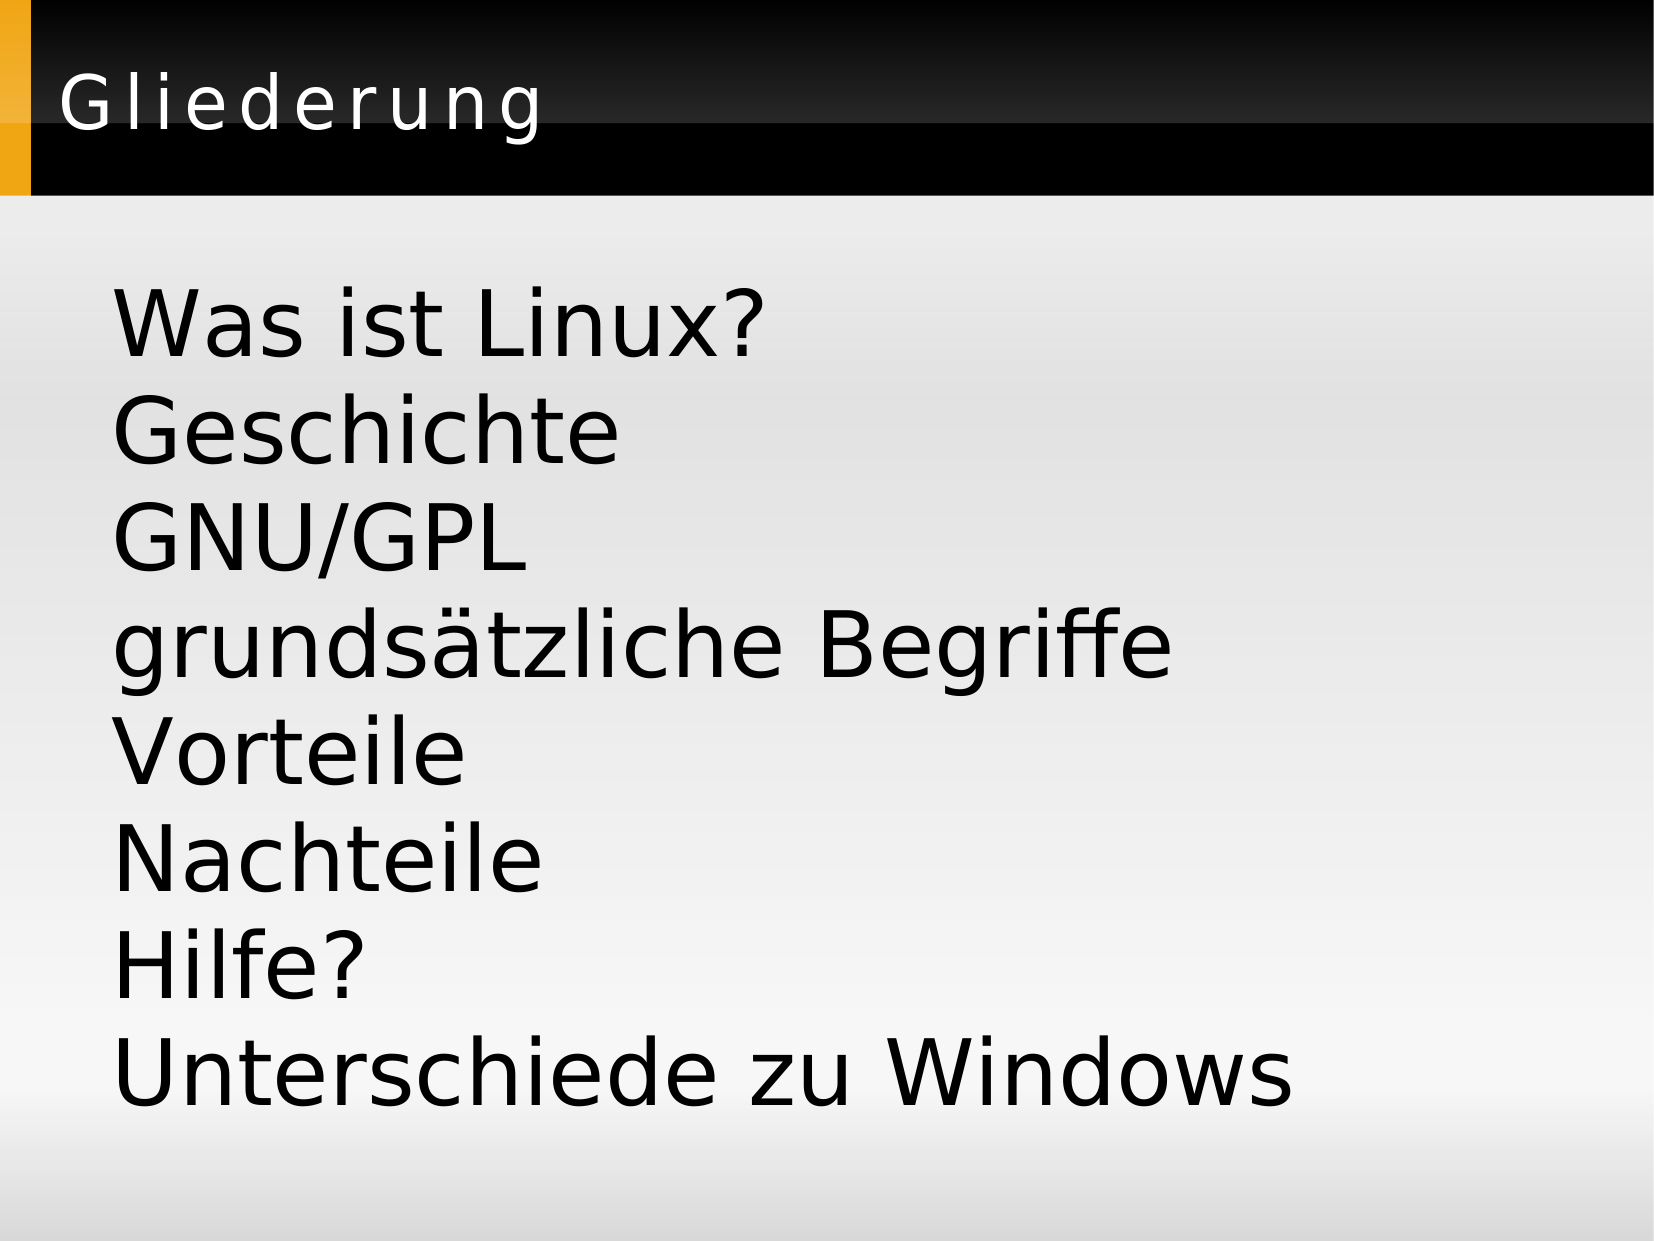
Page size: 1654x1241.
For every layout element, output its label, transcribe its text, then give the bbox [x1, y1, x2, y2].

picture [0, 0, 1654, 1241]
title Gliederung [59, 29, 1270, 178]
subtitle Was ist Linux? Geschichte GNU/GPL grundsätzliche Begriffe Vorteile Nachteile Hilfe? Unterschiede zu Windows [82, 271, 1571, 1128]
